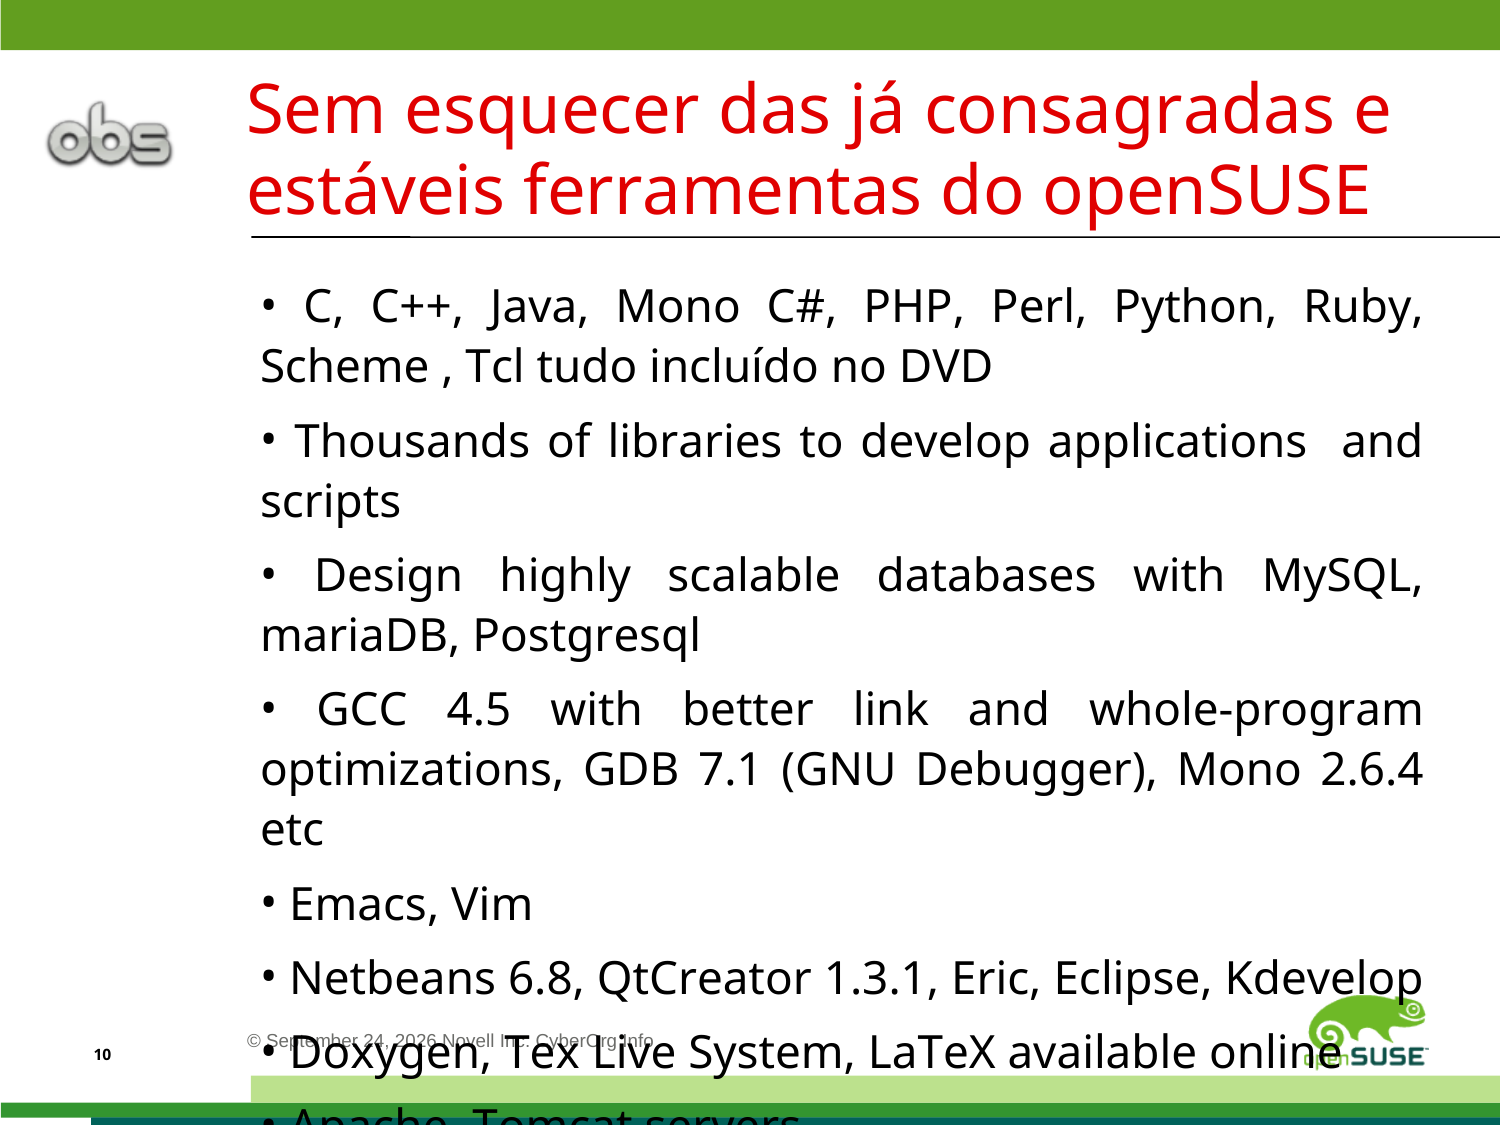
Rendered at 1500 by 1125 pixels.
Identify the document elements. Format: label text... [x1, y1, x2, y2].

picture [1304, 1066, 1429, 1071]
list C, C++, Java, Mono C#, PHP, Perl, Python, Ruby, Scheme , Tcl tudo incluído no DVD Thousands of libraries to develop applications and scripts Design highly scalable databases with MySQL, mariaDB, Postgresql GCC 4.5 with better link and whole-program optimizations, GDB 7.1 (GNU Debugger), Mono 2.6.4 etc Emacs, Vim Netbeans 6.8, QtCreator 1.3.1, Eric, Eclipse, Kdevelop Doxygen, Tex Live System, LaTeX available online Apache, Tomcat servers [245, 267, 1458, 1066]
title Sem esquecer das já consagradas e estáveis ferramentas do openSUSE [246, 60, 1453, 239]
picture [32, 55, 189, 212]
